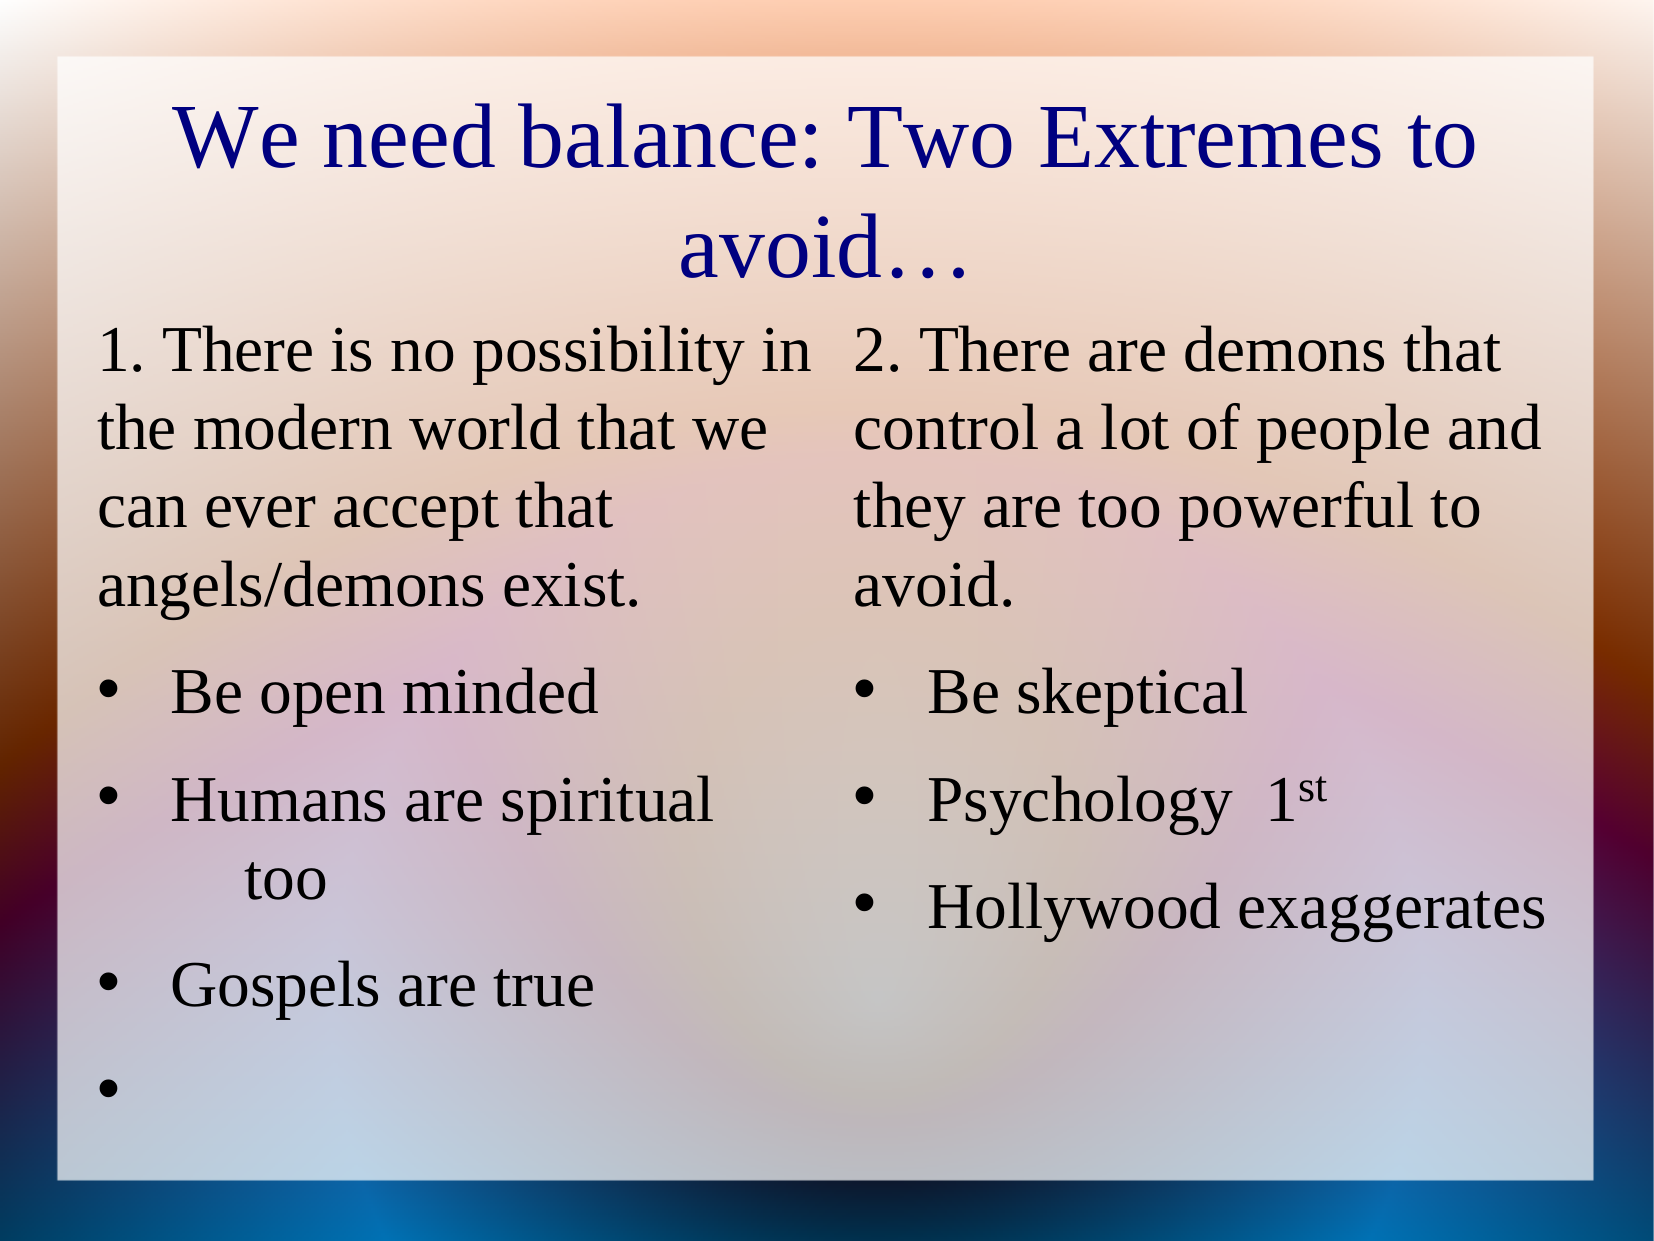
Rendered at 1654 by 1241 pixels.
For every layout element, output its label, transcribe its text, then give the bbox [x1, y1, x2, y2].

title We need balance: Two Extremes to avoid… [113, 66, 1541, 306]
list 2. There are demons that control a lot of people and they are too powerful to avoid. Be skeptical Psychology 1st Hollywood exaggerates [853, 305, 1557, 973]
list 1. There is no possibility in the modern world that we can ever accept that angels/demons exist. Be open minded Humans are spiritual too Gospels are true [97, 305, 814, 1027]
